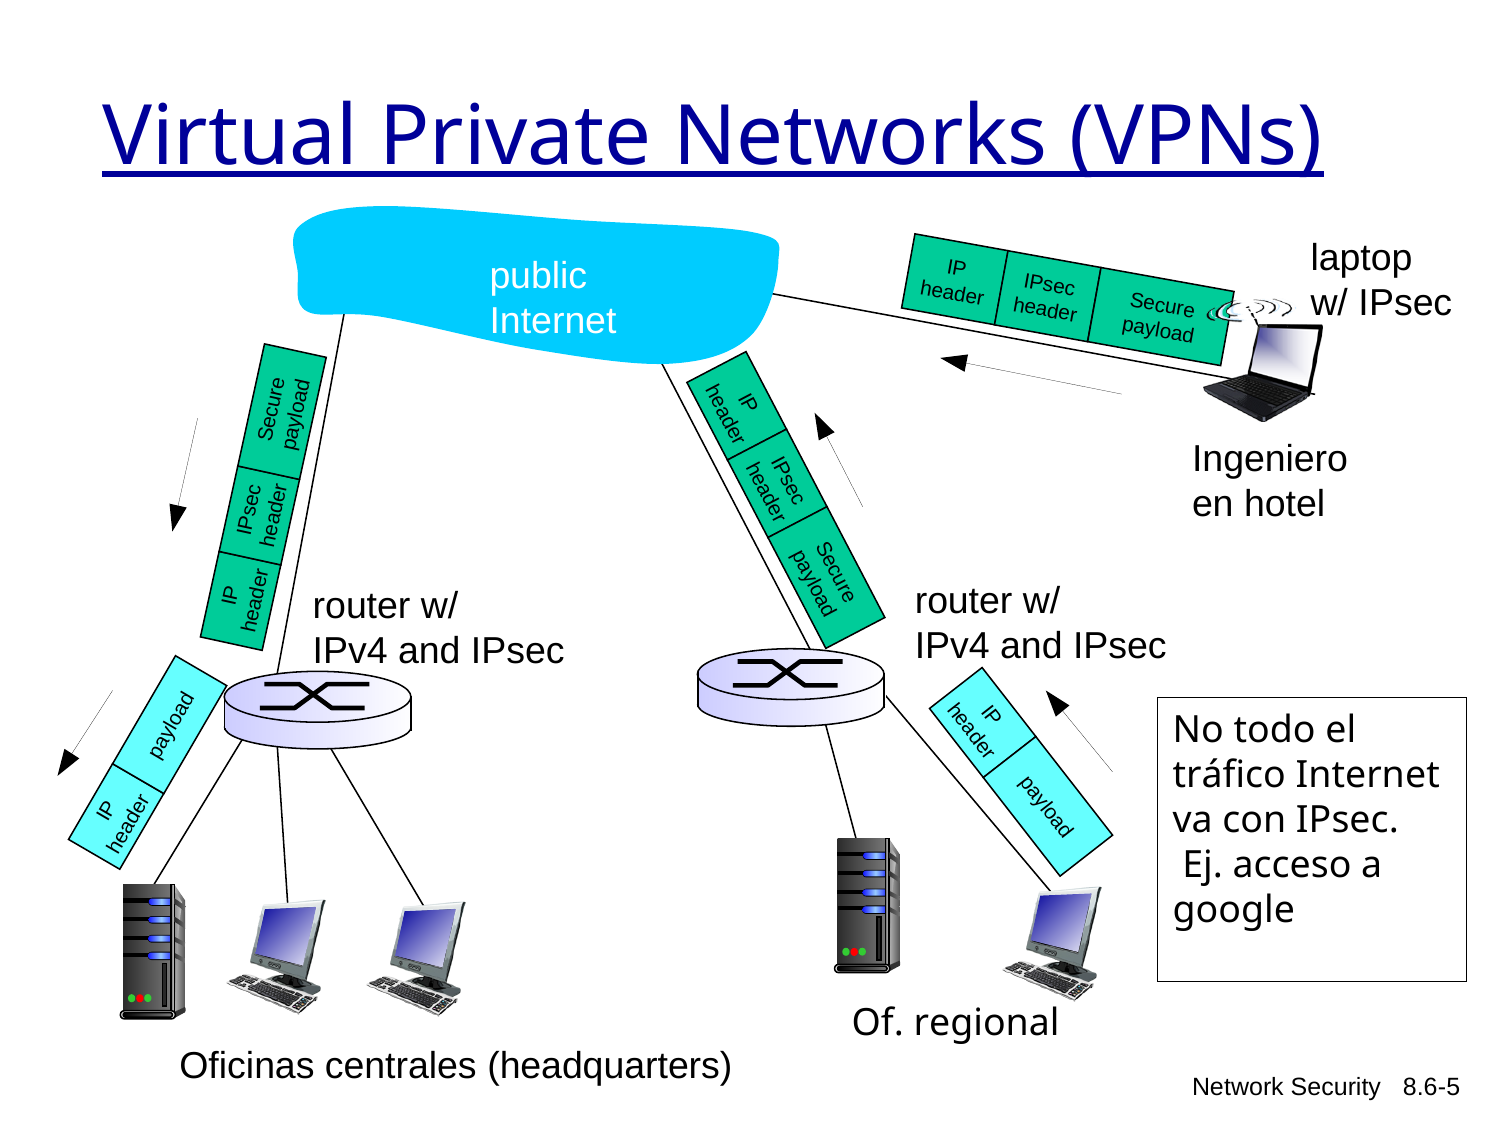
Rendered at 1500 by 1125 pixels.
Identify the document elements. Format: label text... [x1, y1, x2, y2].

text_box [834, 838, 901, 973]
text_box Network Security [762, 1062, 1397, 1114]
text_box payload [983, 736, 1113, 877]
text_box payload [112, 655, 227, 794]
text_box IPsec header [727, 429, 827, 537]
picture [978, 881, 1104, 1010]
text_box Secure payload [237, 343, 327, 480]
text_box [255, 906, 317, 966]
text_box [293, 225, 780, 365]
text_box [697, 648, 884, 727]
text_box router w/ IPv4 and IPsec [899, 568, 1182, 674]
text_box [1030, 893, 1092, 953]
text_box Oficinas centrales (headquarters) [164, 1032, 748, 1094]
text_box laptop w/ IPsec [1295, 225, 1468, 331]
text_box IP header [686, 351, 787, 460]
text_box IP header [929, 674, 1036, 778]
text_box IPsec header [994, 250, 1100, 342]
picture [1203, 296, 1323, 422]
text_box Secure payload [767, 506, 885, 649]
text_box Ingeniero en hotel [1177, 426, 1363, 533]
text_box Secure payload [1087, 267, 1235, 363]
text_box Of. regional [836, 989, 1075, 1051]
text_box No todo el tráfico Internet va con IPsec. Ej. acceso a google [1157, 697, 1467, 982]
text_box [224, 671, 411, 749]
text_box IP header [901, 233, 1007, 325]
text_box router w/ IPv4 and IPsec [297, 573, 580, 680]
picture [202, 894, 328, 1023]
text_box IP header [68, 764, 164, 870]
text_box IP header [200, 551, 281, 651]
text_box IPsec header [219, 467, 300, 565]
text_box [395, 909, 456, 968]
title Virtual Private Networks (VPNs) [87, 37, 1452, 225]
text_box [120, 884, 186, 1019]
text_box public Internet [474, 243, 632, 350]
picture [342, 896, 468, 1025]
